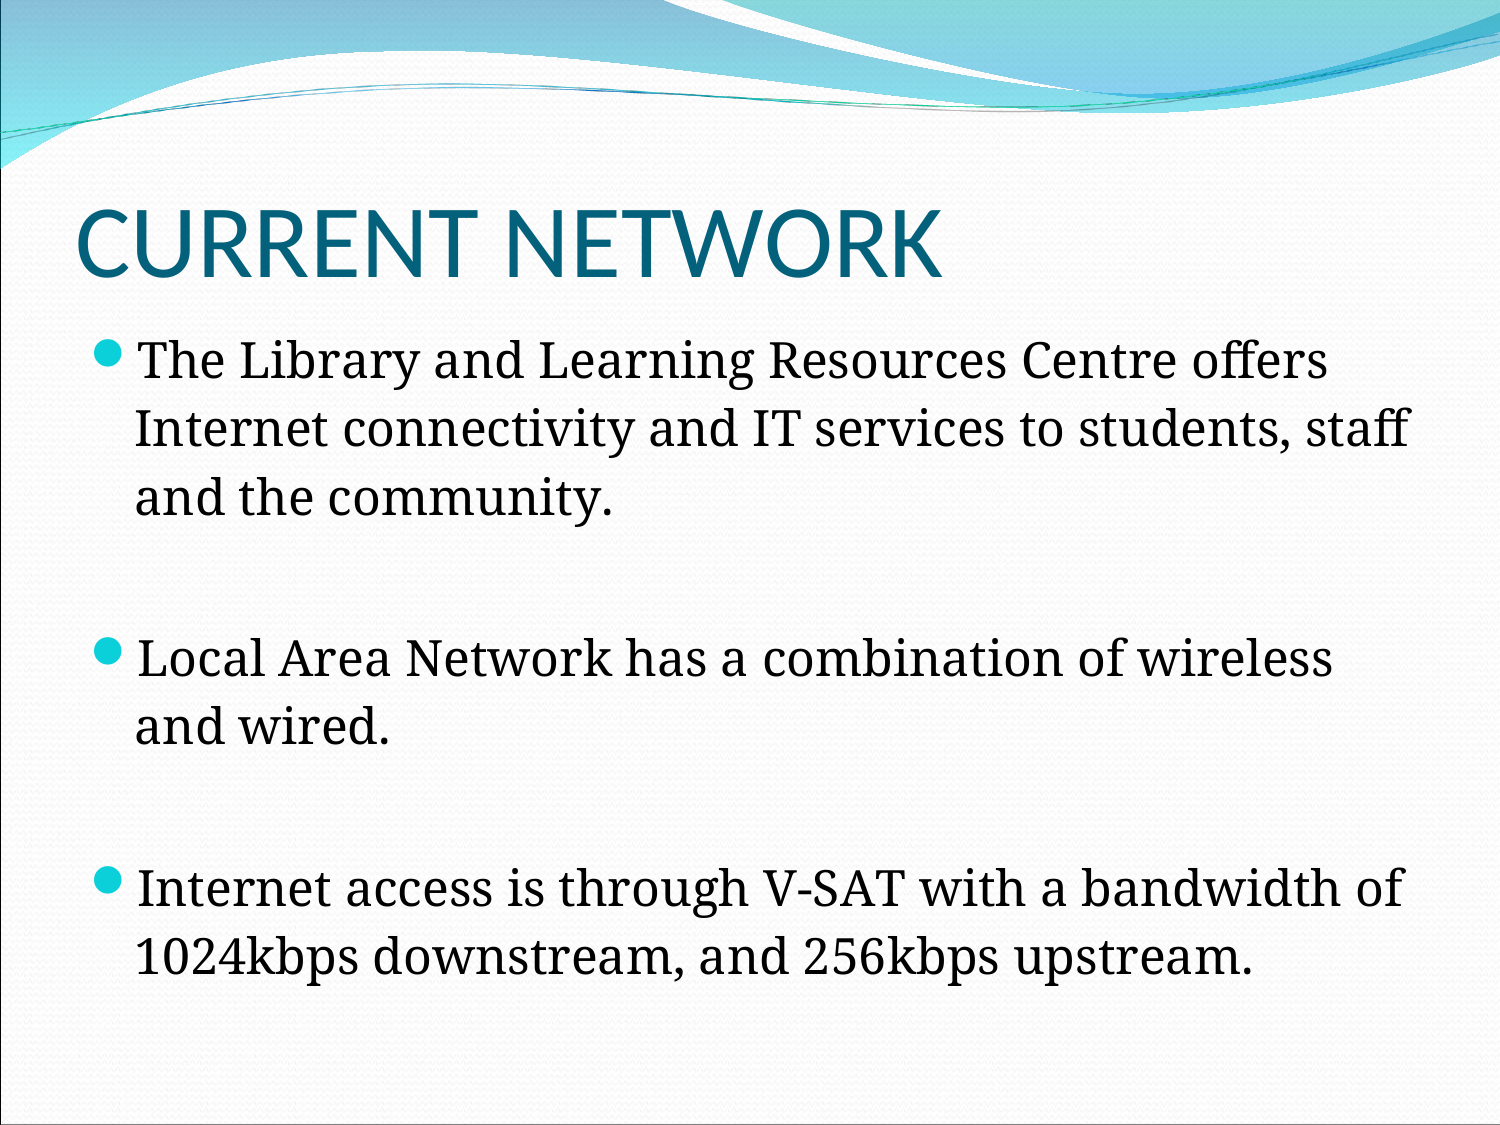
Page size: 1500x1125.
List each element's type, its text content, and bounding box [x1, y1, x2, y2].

title CURRENT NETWORK [75, 115, 1426, 304]
picture [0, 0, 1500, 1125]
list The Library and Learning Resources Centre offers Internet connectivity and IT services to students, staff and the community. Local Area Network has a combination of wireless and wired. Internet access is through V-SAT with a bandwidth of 1024kbps downstream, and 256kbps upstream. [75, 317, 1426, 1038]
